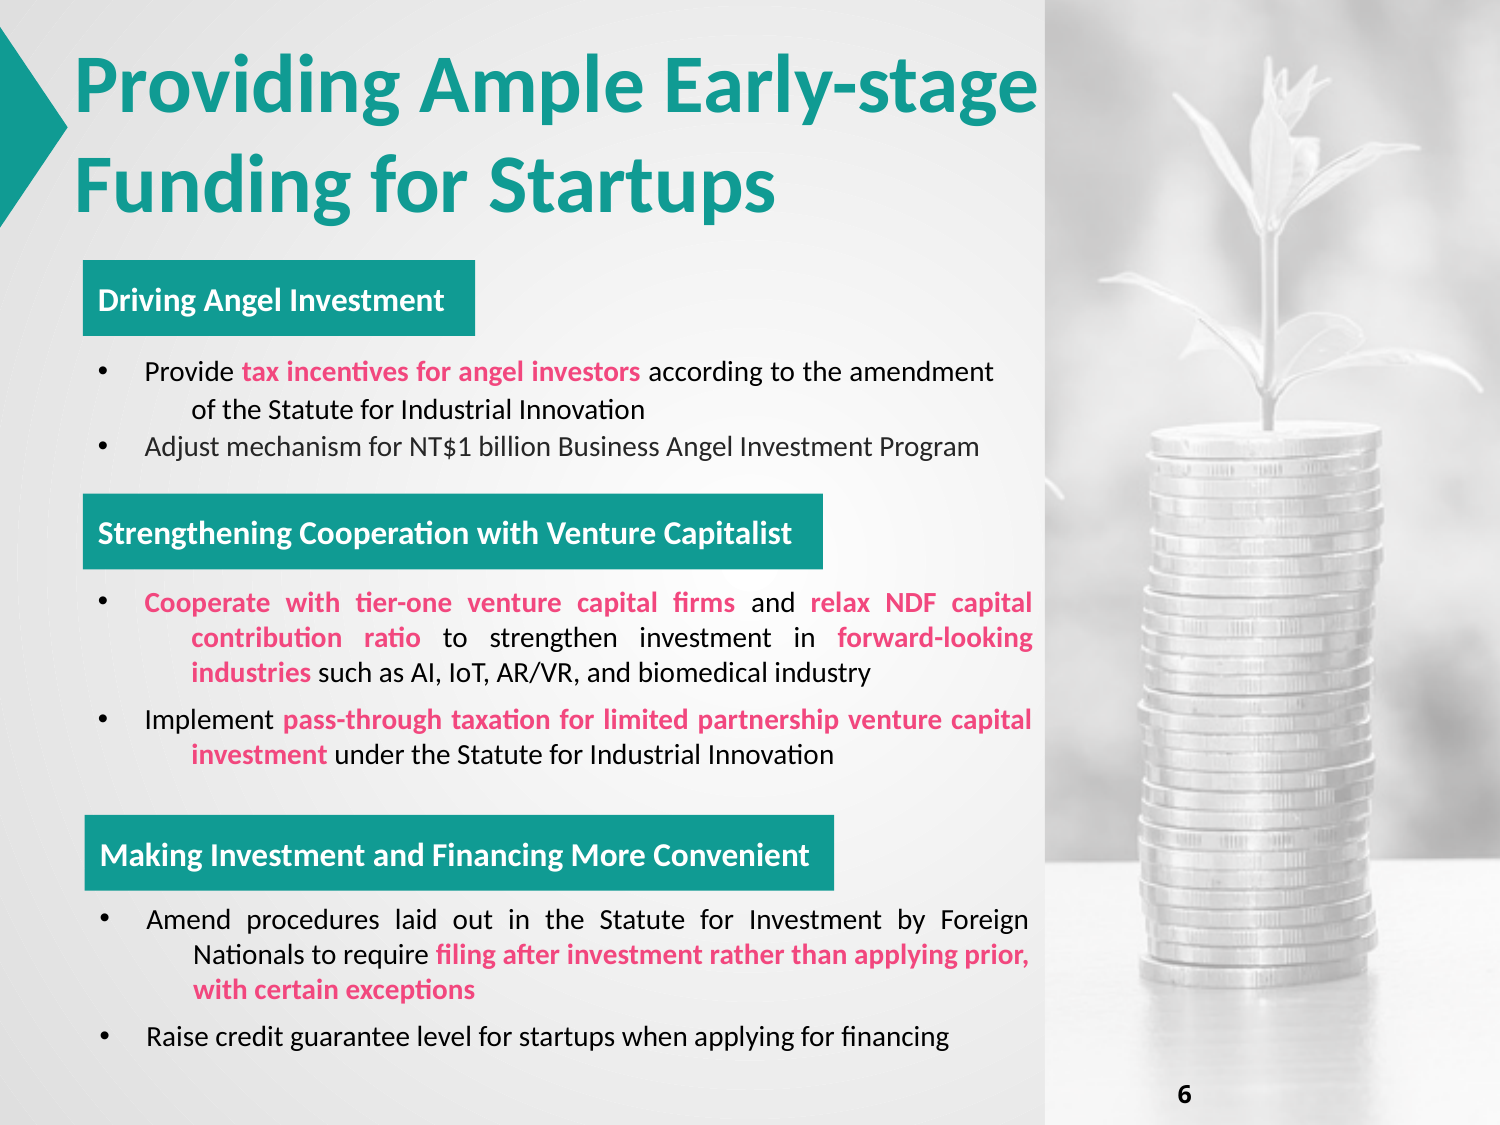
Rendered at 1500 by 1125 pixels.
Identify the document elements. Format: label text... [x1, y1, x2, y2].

text_box Provide tax incentives for angel investors according to the amendment of the Statute for Industrial Innovation Adjust mechanism for NT$1 billion Business Angel Investment Program [83, 343, 1009, 470]
text_box Amend procedures laid out in the Statute for Investment by Foreign Nationals to require filing after investment rather than applying prior, with certain exceptions Raise credit guarantee level for startups when applying for financing [85, 893, 1045, 1060]
text_box Driving Angel Investment [82, 260, 476, 336]
picture [1044, 0, 1500, 1125]
text_box Cooperate with tier-one venture capital firms and relax NDF capital contribution ratio to strengthen investment in forward-looking industries such as AI, IoT, AR/VR, and biomedical industry Implement pass-through taxation for limited partnership venture capital investment under the Statute for Industrial Innovation [83, 576, 1048, 778]
text_box Providing Ample Early-stage Funding for Startups [59, 22, 1060, 240]
text_box Strengthening Cooperation with Venture Capitalist [82, 493, 823, 570]
text_box 6 [1162, 1065, 1500, 1125]
text_box Making Investment and Financing More Convenient [84, 814, 835, 891]
